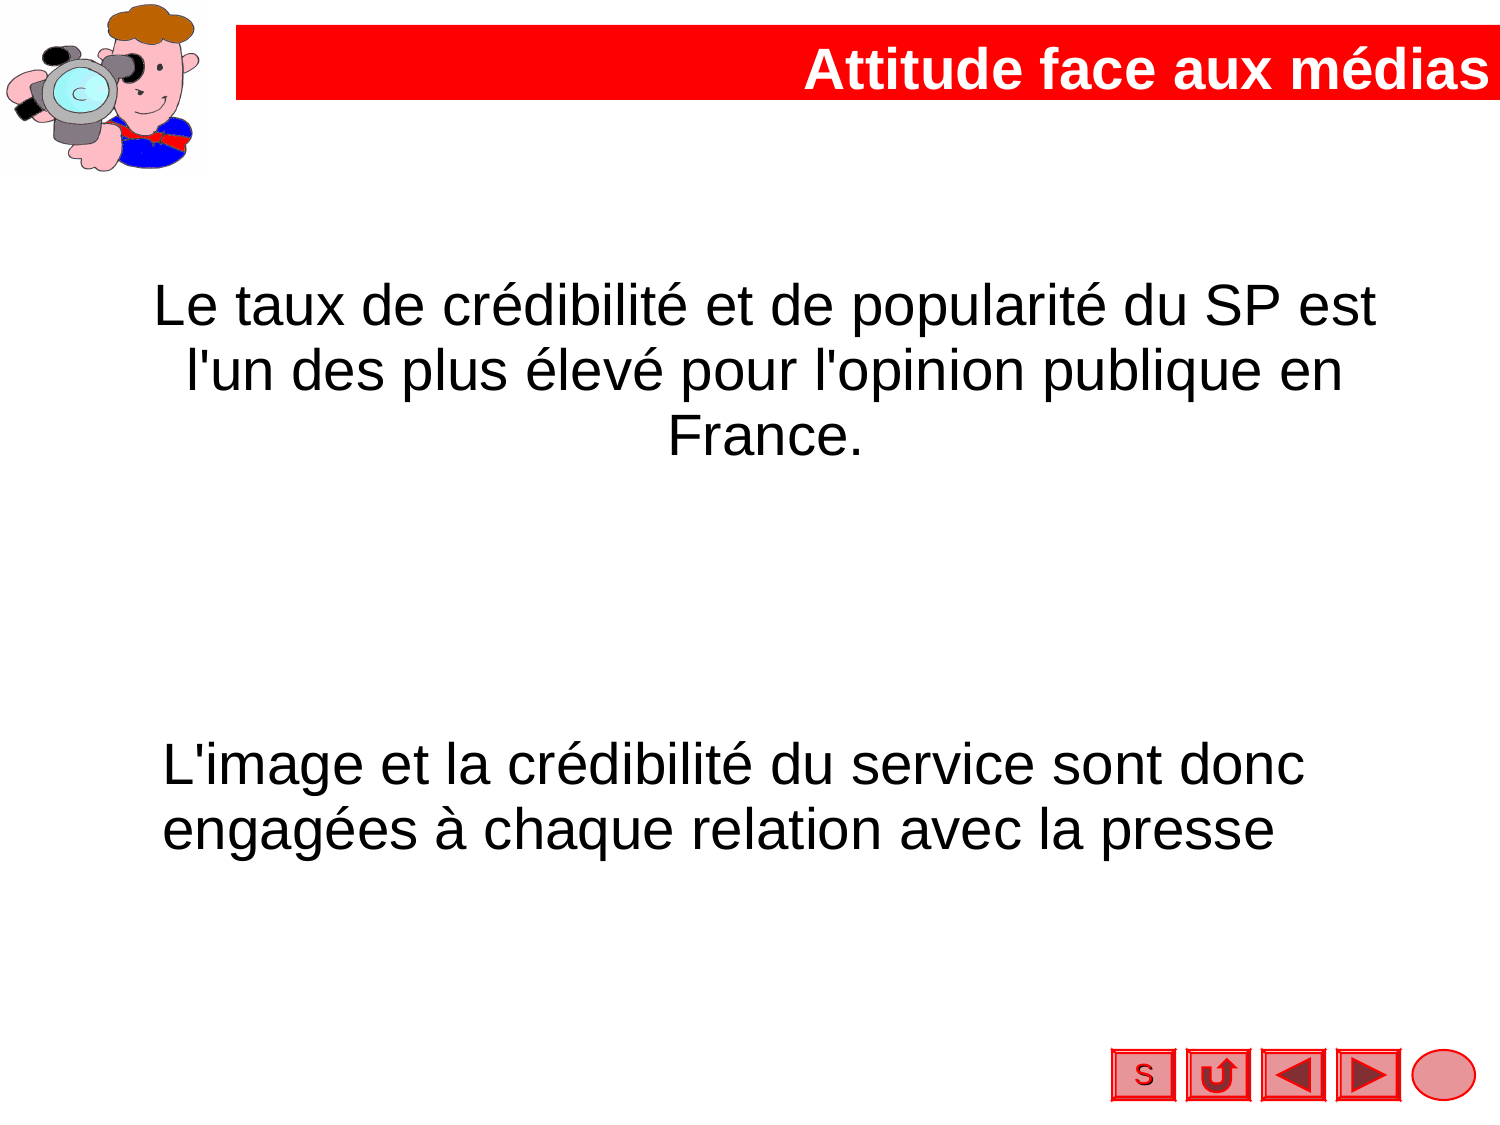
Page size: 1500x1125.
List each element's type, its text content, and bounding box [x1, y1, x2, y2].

picture [1267, 1055, 1320, 1095]
picture [1342, 1055, 1395, 1095]
picture [0, 0, 207, 178]
picture [1117, 1055, 1170, 1095]
text_box Le taux de crédibilité et de popularité du SP est l'un des plus élevé pour l'opinion publique en France. [118, 265, 1415, 669]
text_box Attitude face aux médias [679, 29, 1500, 111]
text_box L'image et la crédibilité du service sont donc engagées à chaque relation avec la presse [147, 531, 1444, 916]
picture [1192, 1055, 1245, 1095]
text_box [1412, 1049, 1476, 1101]
